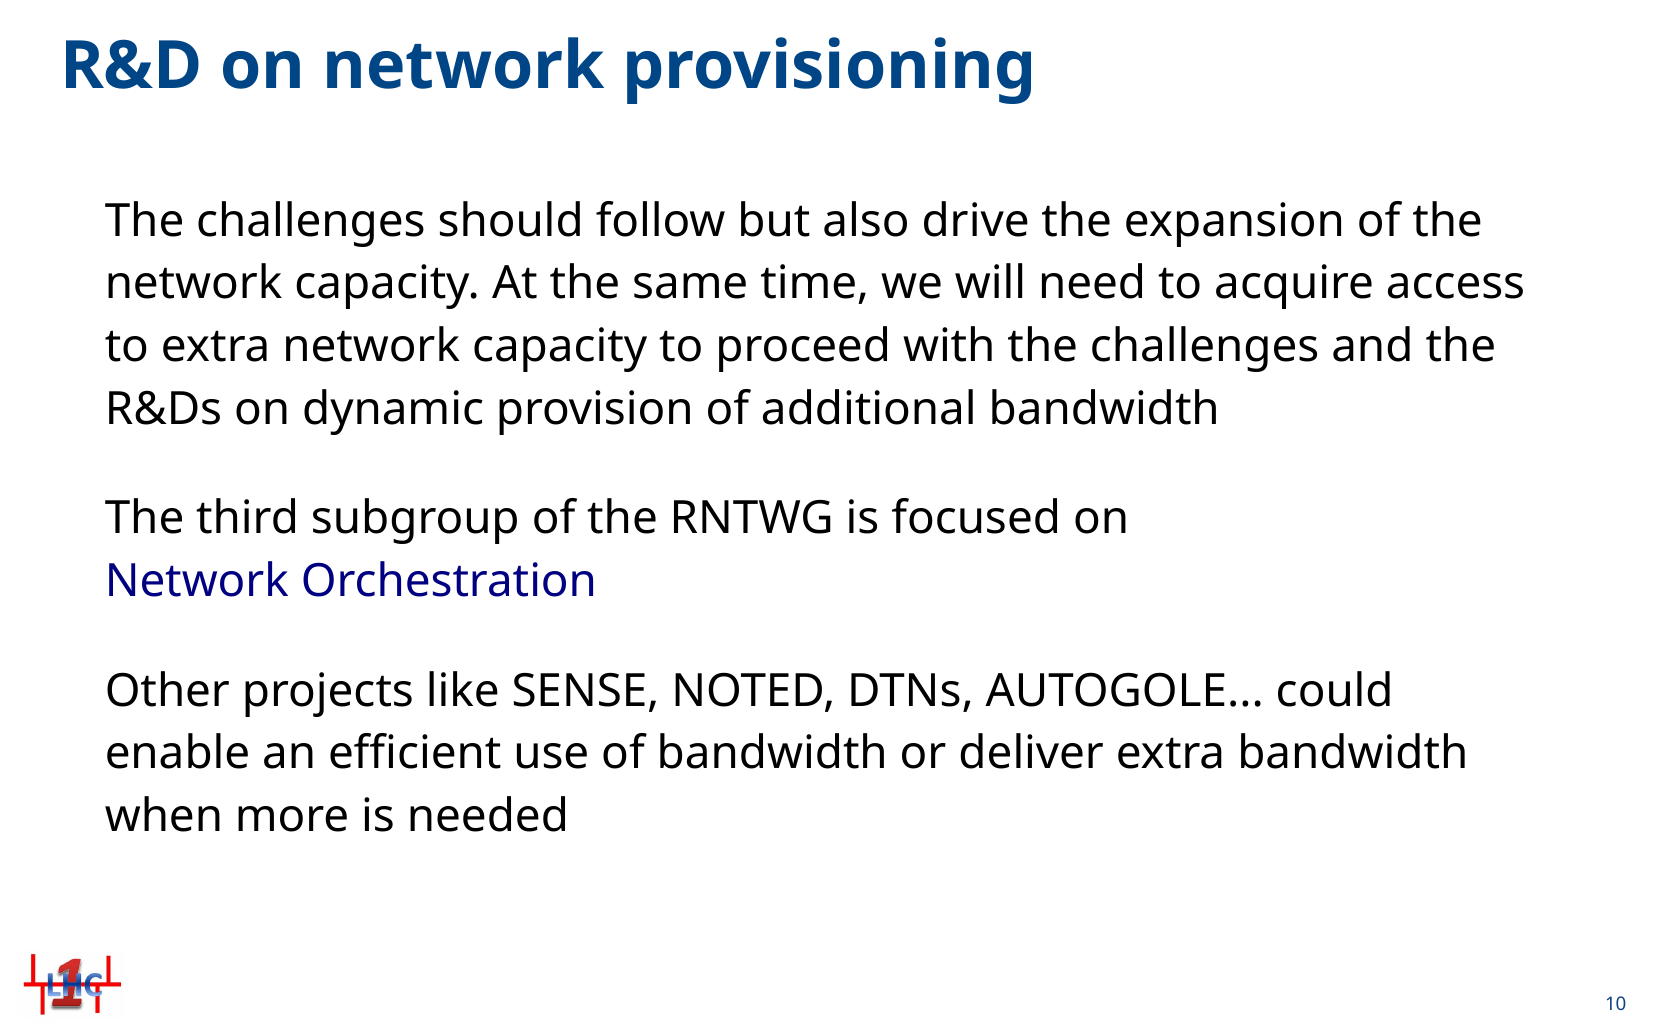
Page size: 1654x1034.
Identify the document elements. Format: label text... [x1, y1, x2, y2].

picture [16, 949, 90, 1032]
title R&D on network provisioning [60, 0, 1528, 138]
text_box The challenges should follow but also drive the expansion of the network capacity. At the same time, we will need to acquire access to extra network capacity to proceed with the challenges and the R&Ds on dynamic provision of additional bandwidth The third subgroup of the RNTWG is focused on Network Orchestration Other projects like SENSE, NOTED, DTNs, AUTOGOLE... could enable an efficient use of bandwidth or deliver extra bandwidth when more is needed [90, 180, 1549, 1034]
